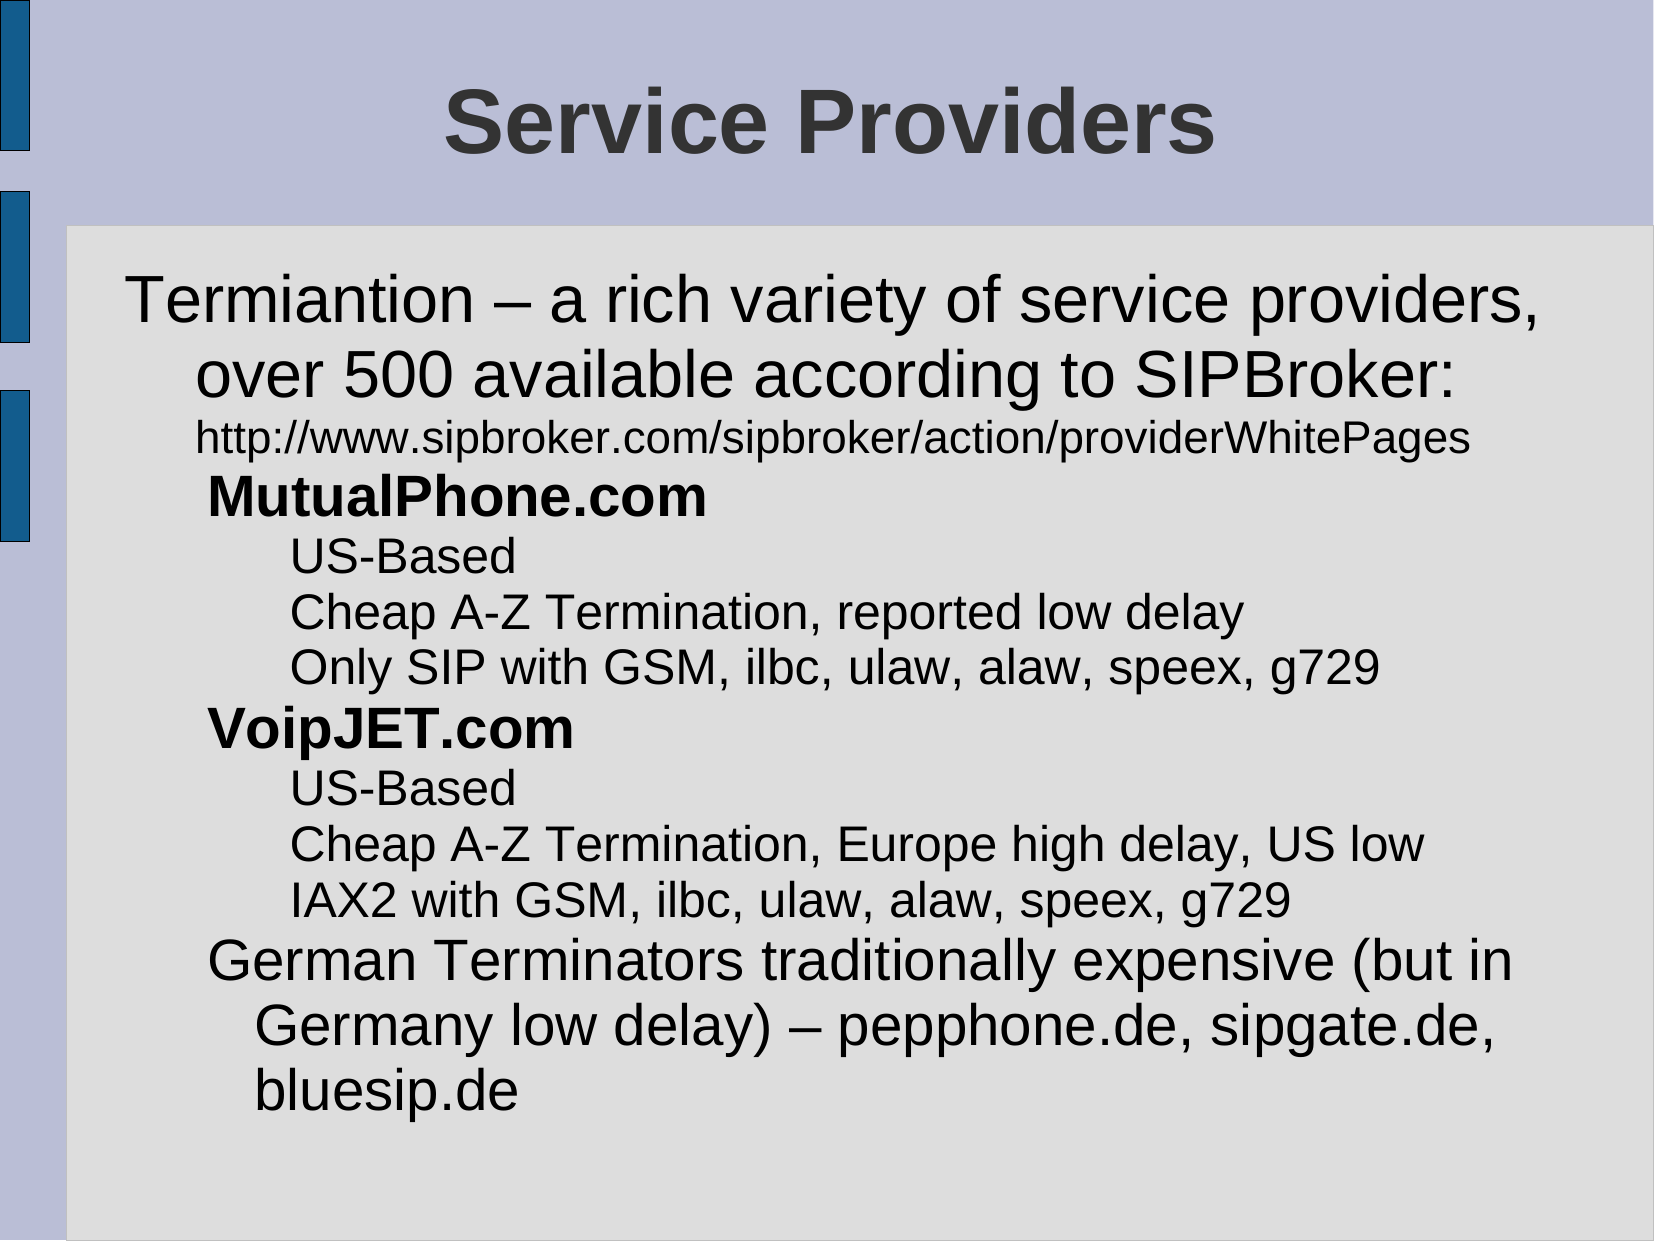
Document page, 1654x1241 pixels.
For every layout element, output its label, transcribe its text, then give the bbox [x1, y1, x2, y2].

title Service Providers [125, 17, 1538, 226]
list Termiantion – a rich variety of service providers, over 500 available according to SIPBroker: http://www.sipbroker.com/sipbroker/action/providerWhitePages MutualPhone.com US-Based Cheap A-Z Termination, reported low delay Only SIP with GSM, ilbc, ulaw, alaw, speex, g729 VoipJET.com US-Based Cheap A-Z Termination, Europe high delay, US low IAX2 with GSM, ilbc, ulaw, alaw, speex, g729 German Terminators traditionally expensive (but in Germany low delay) – pepphone.de, sipgate.de, bluesip.de [112, 262, 1613, 1198]
